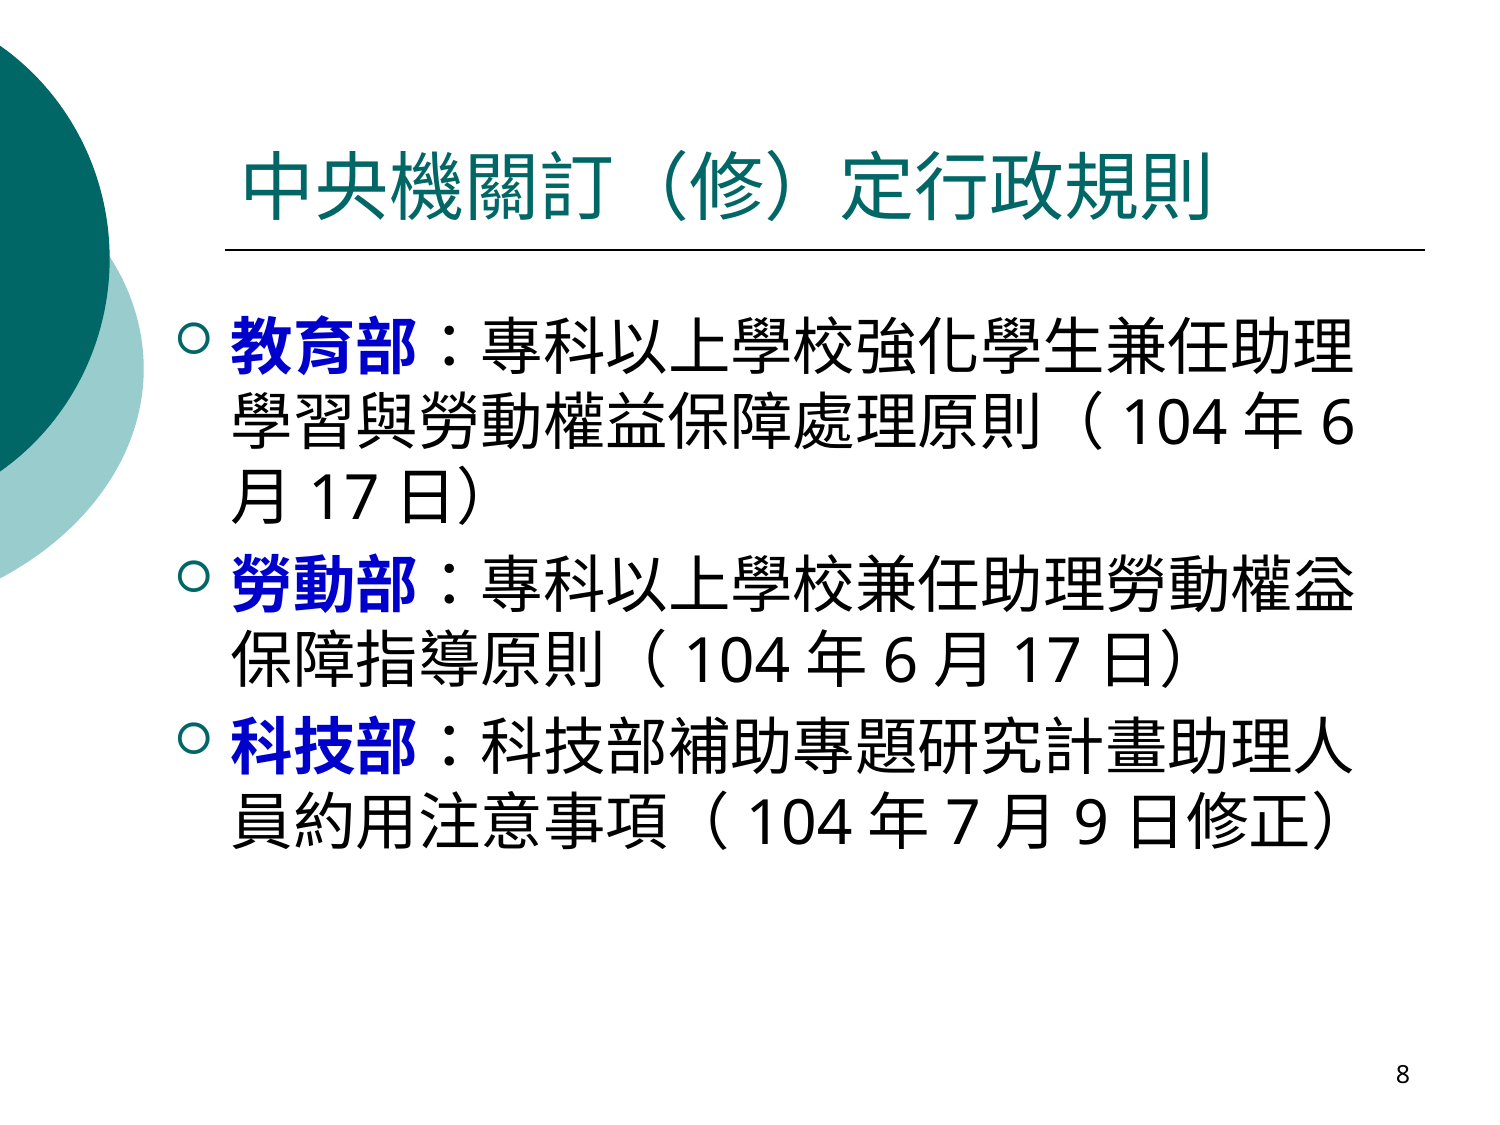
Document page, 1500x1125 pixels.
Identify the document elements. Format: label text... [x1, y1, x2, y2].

list 教育部：專科以上學校強化學生兼任助理學習與勞動權益保障處理原則（104年6月17日） 勞動部：專科以上學校兼任助理勞動權益保障指導原則（104年6月17日） 科技部：科技部補助專題研究計畫助理人員約用注意事項（104年7月9日修正） [159, 299, 1425, 975]
slide_number <number> [1074, 1025, 1425, 1100]
title 中央機關訂（修）定行政規則 [224, 49, 1425, 237]
